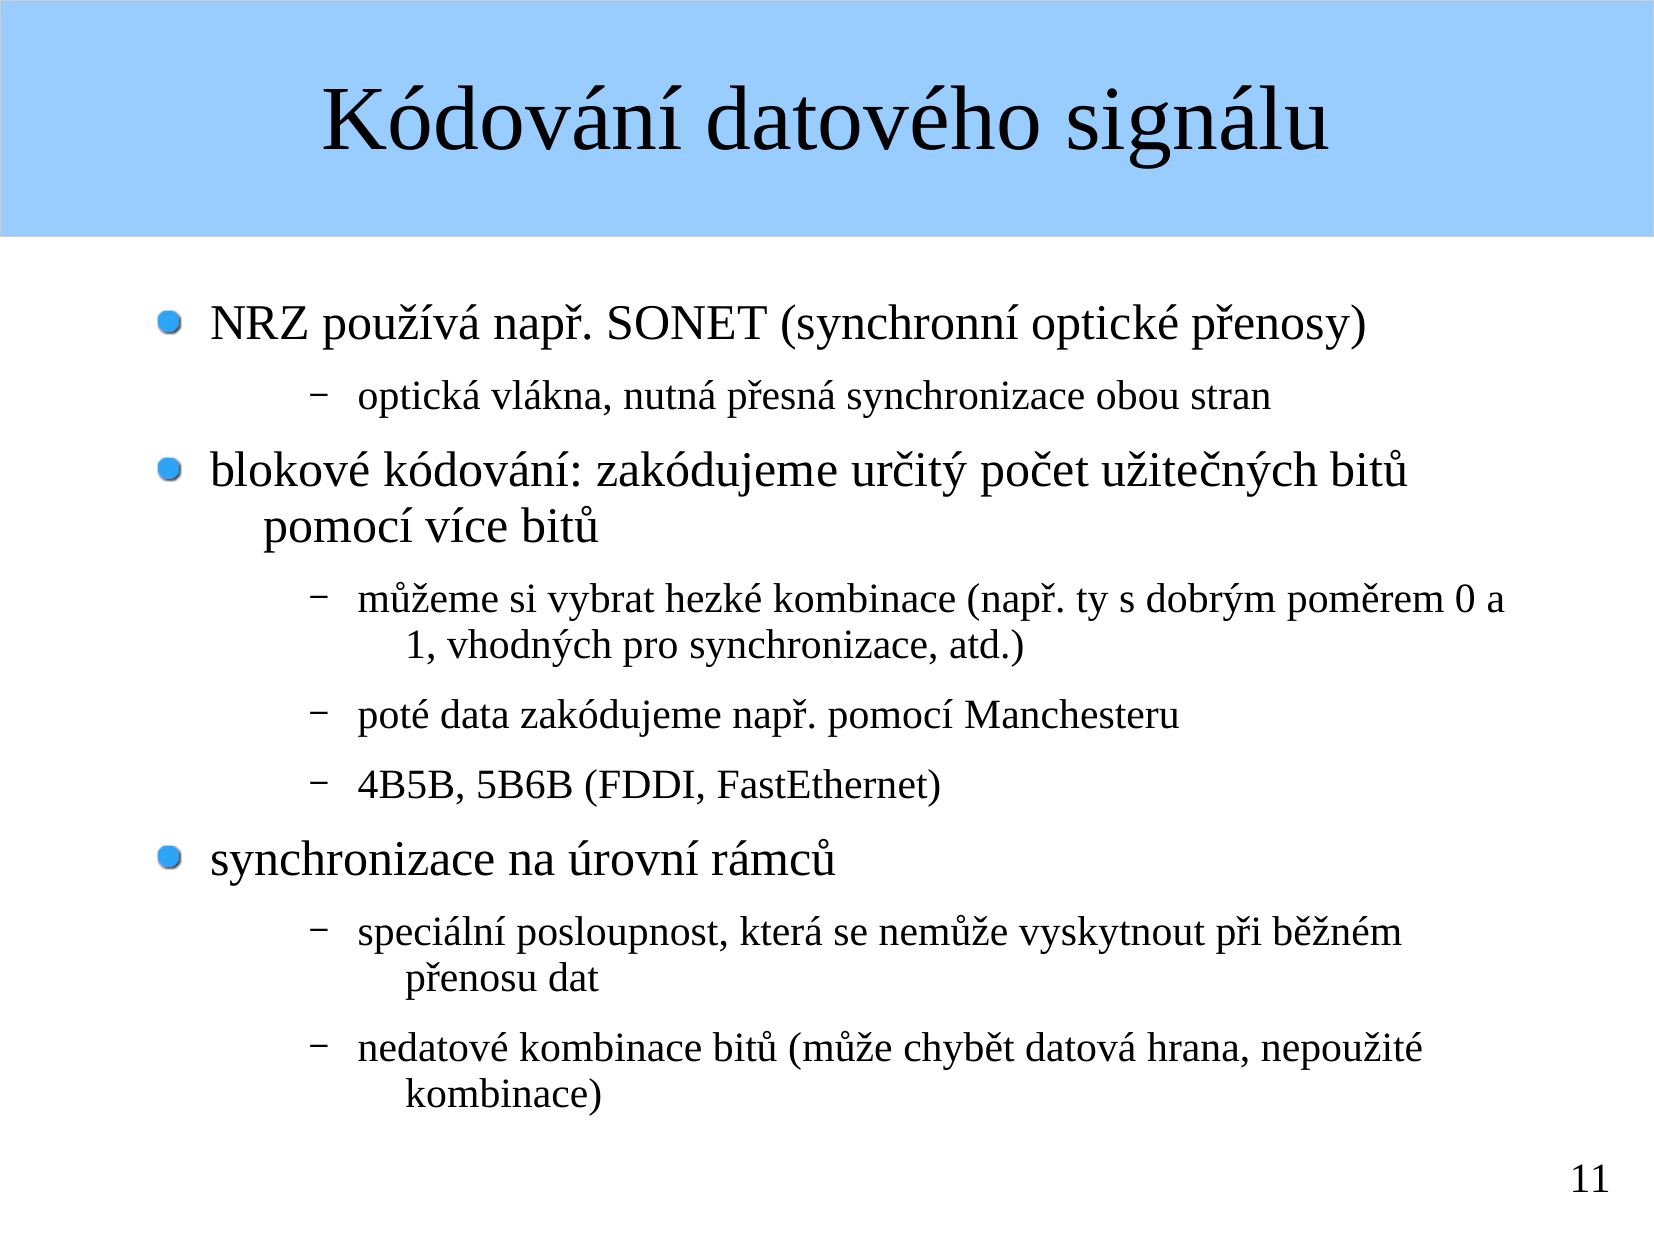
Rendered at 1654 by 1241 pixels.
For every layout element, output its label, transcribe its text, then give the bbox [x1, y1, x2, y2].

list NRZ používá např. SONET (synchronní optické přenosy) optická vlákna, nutná přesná synchronizace obou stran blokové kódování: zakódujeme určitý počet užitečných bitů pomocí více bitů můžeme si vybrat hezké kombinace (např. ty s dobrým poměrem 0 a 1, vhodných pro synchronizace, atd.) poté data zakódujeme např. pomocí Manchesteru 4B5B, 5B6B (FDDI, FastEthernet) synchronizace na úrovní rámců speciální posloupnost, která se nemůže vyskytnout při běžném přenosu dat nedatové kombinace bitů (může chybět datová hrana, nepoužité kombinace) [121, 295, 1534, 1127]
title Kódování datového signálu [0, 0, 1654, 237]
